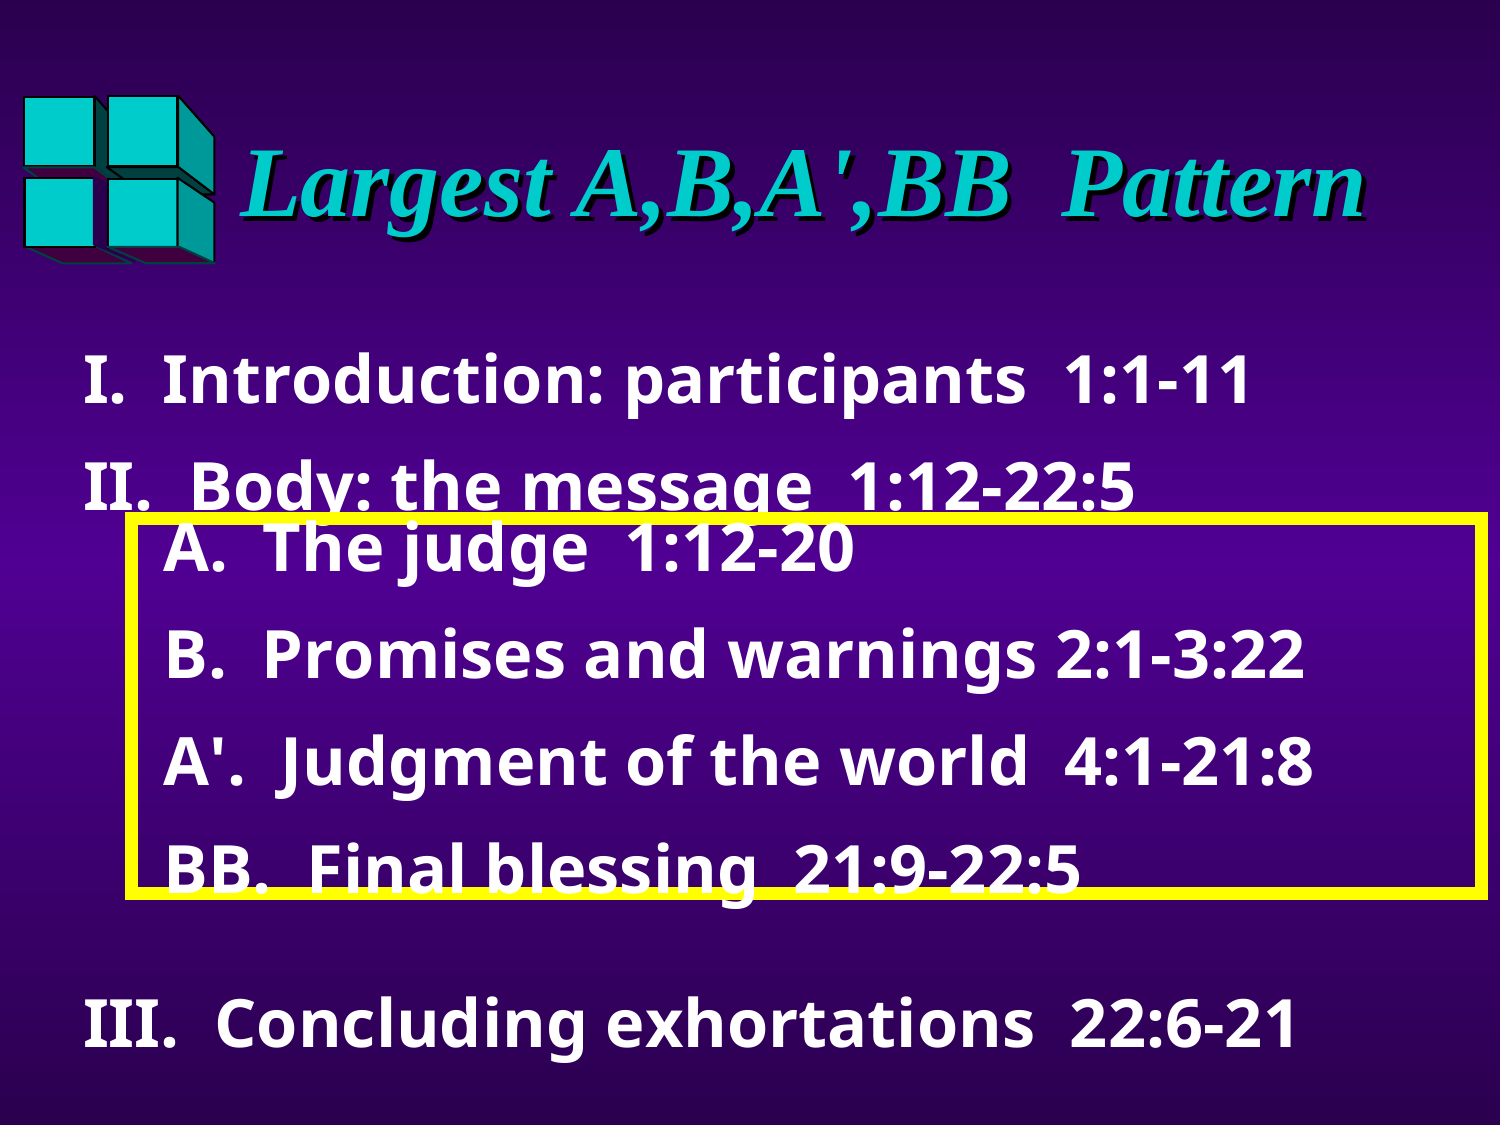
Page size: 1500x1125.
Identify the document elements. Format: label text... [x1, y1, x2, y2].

list I. Introduction: participants 1:1-11 II. Body: the message 1:12-22:5 III. Concluding exhortations 22:6-21 [68, 324, 1473, 1001]
title Largest A,B,A',BB Pattern [224, 78, 1388, 288]
text_box A. The judge 1:12-20 B. Promises and warnings 2:1-3:22 A'. Judgment of the world 4:1-21:8 BB. Final blessing 21:9-22:5 [131, 518, 1482, 894]
